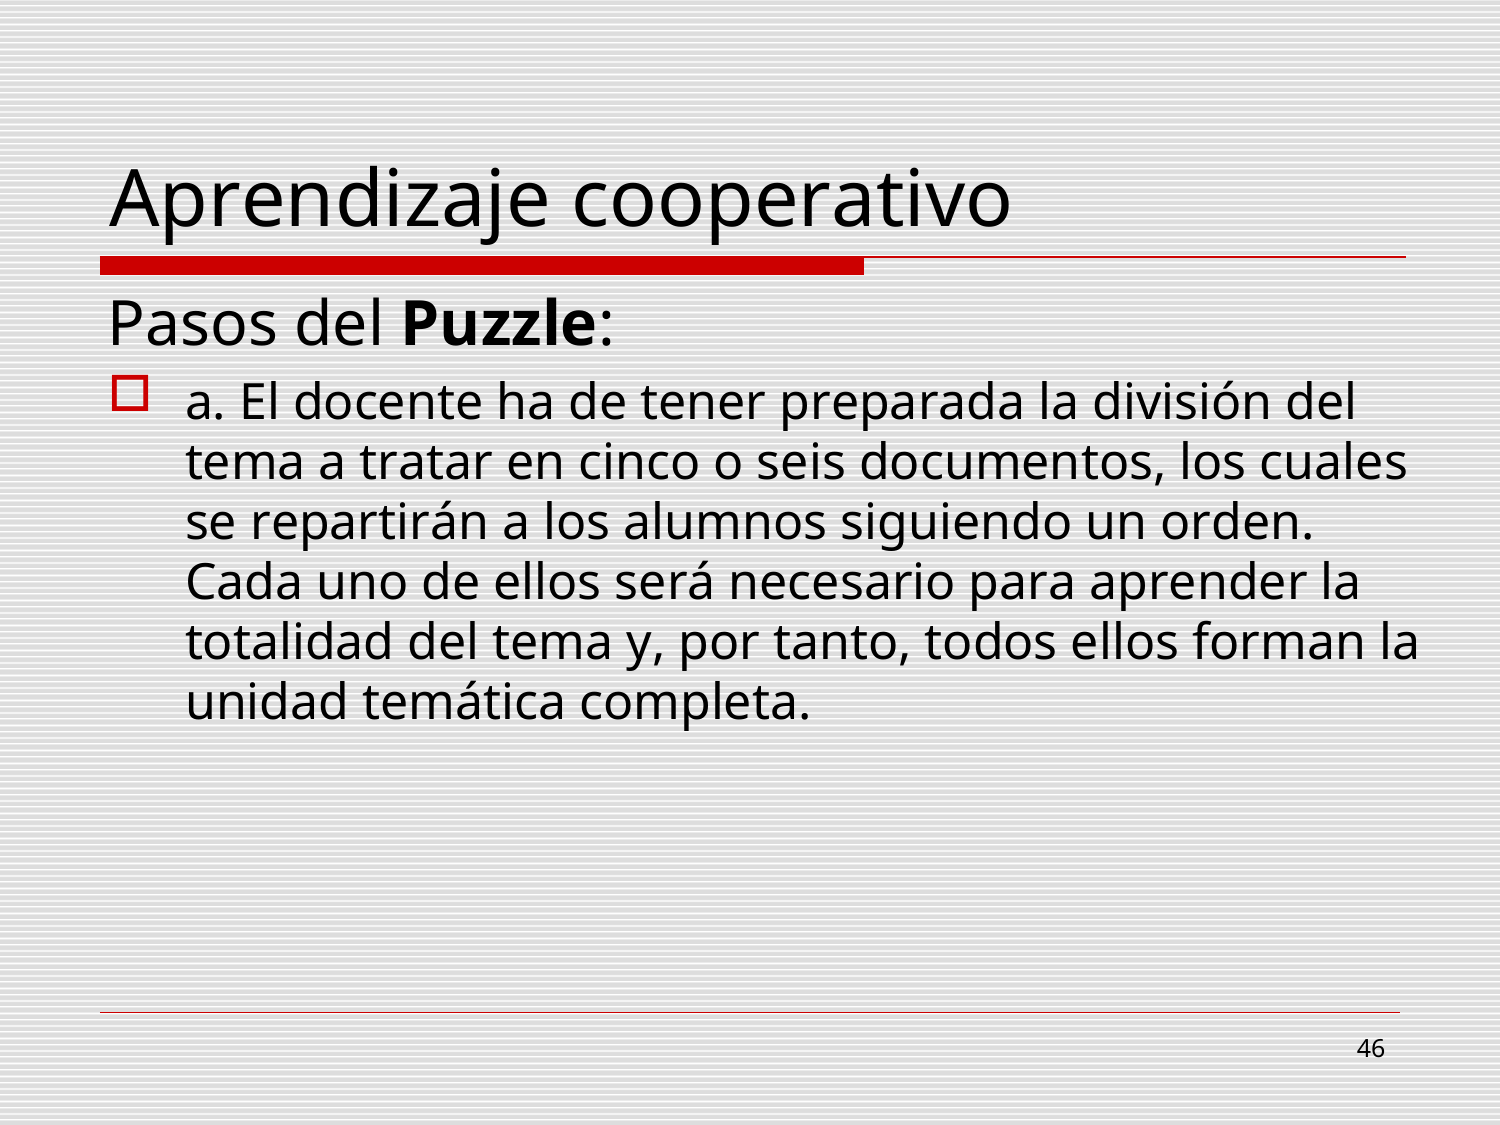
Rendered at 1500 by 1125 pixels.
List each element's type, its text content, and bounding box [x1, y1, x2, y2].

picture [0, 0, 1500, 1125]
text_box <número> [1074, 1024, 1401, 1103]
list Pasos del Puzzle: a. El docente ha de tener preparada la división del tema a tratar en cinco o seis documentos, los cuales se repartirán a los alumnos siguiendo un orden. Cada uno de ellos será necesario para aprender la totalidad del tema y, por tanto, todos ellos forman la unidad temática completa. [92, 274, 1438, 976]
title Aprendizaje cooperativo [94, 49, 1407, 250]
